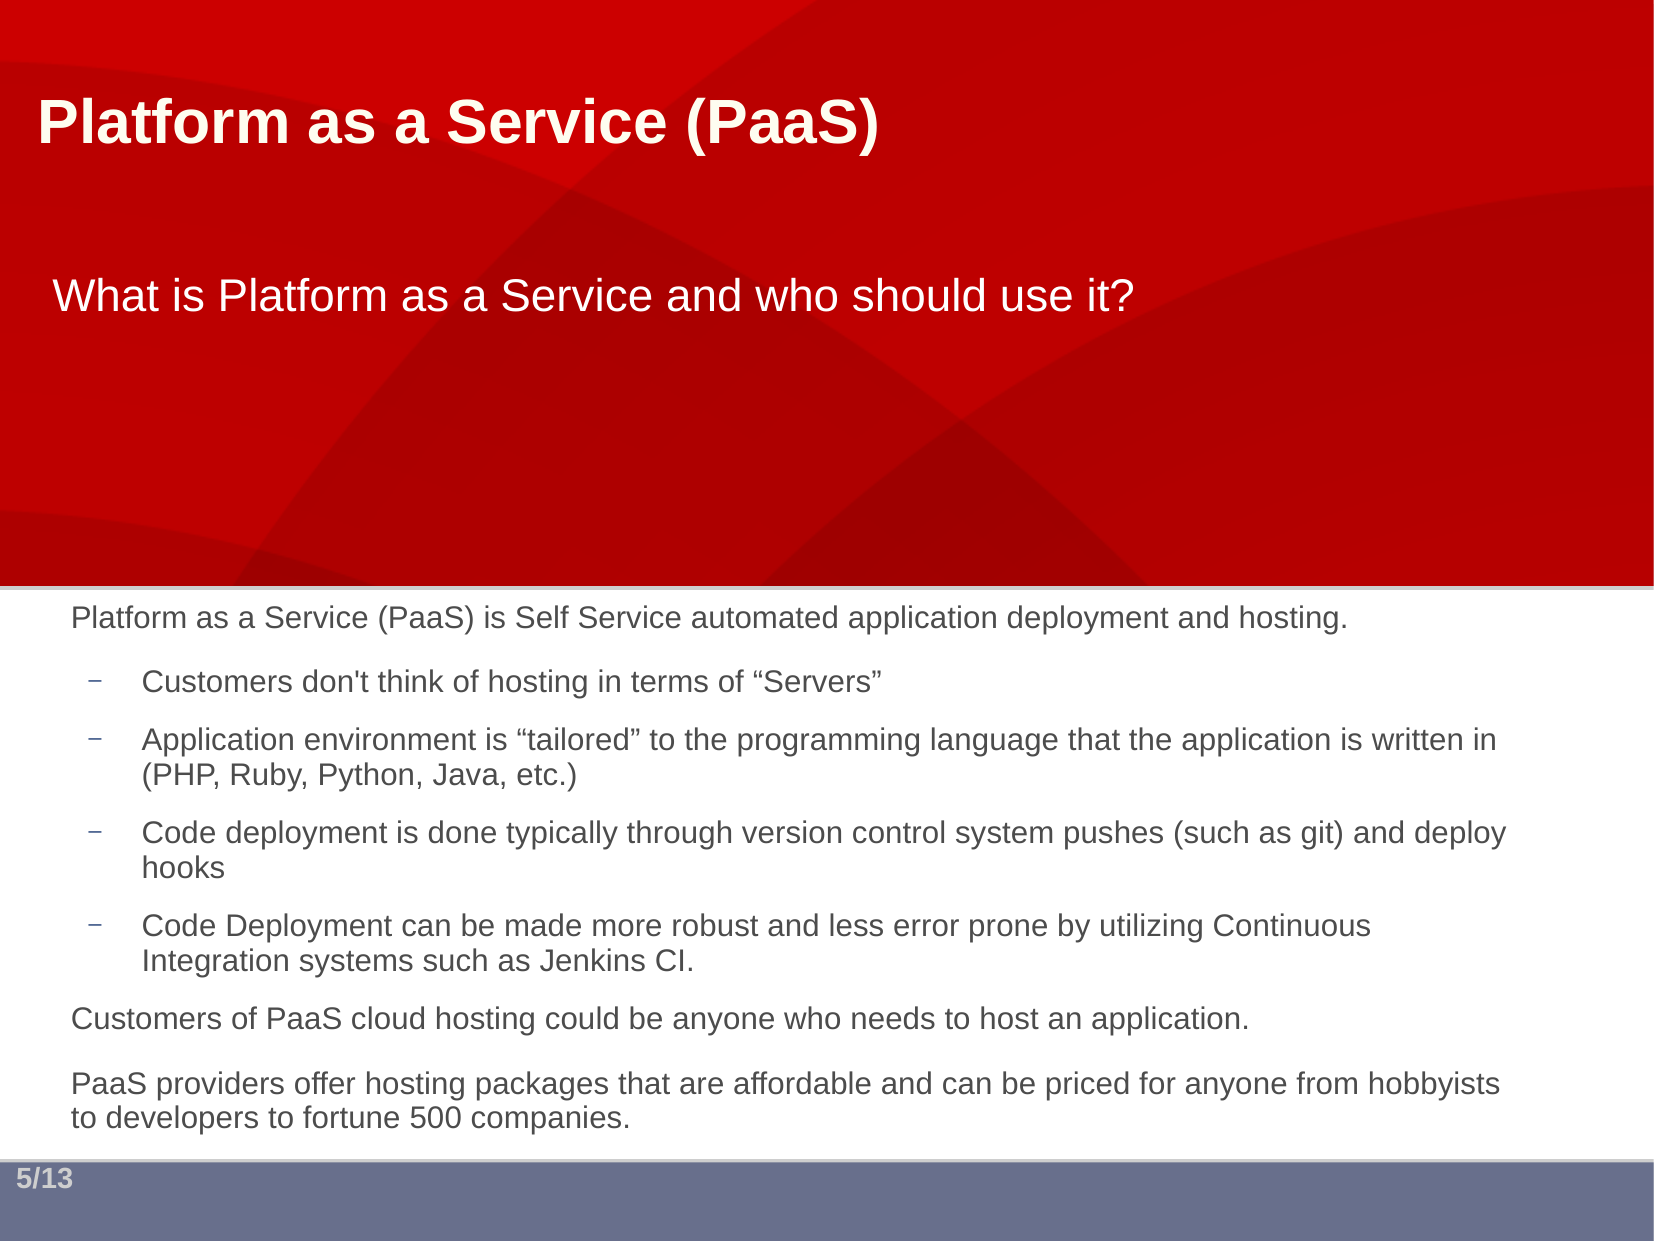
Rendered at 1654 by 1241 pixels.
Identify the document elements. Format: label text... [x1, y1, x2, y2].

picture [0, 0, 1654, 586]
list Platform as a Service (PaaS) is Self Service automated application deployment and hosting. Customers don't think of hosting in terms of “Servers” Application environment is “tailored” to the programming language that the application is written in (PHP, Ruby, Python, Java, etc.) Code deployment is done typically through version control system pushes (such as git) and deploy hooks Code Deployment can be made more robust and less error prone by utilizing Continuous Integration systems such as Jenkins CI. Customers of PaaS cloud hosting could be anyone who needs to host an application. PaaS providers offer hosting packages that are affordable and can be priced for anyone from hobbyists to developers to fortune 500 companies. [0, 600, 1530, 1241]
title Platform as a Service (PaaS) [37, 55, 1526, 188]
text_box What is Platform as a Service and who should use it? [37, 262, 1613, 376]
